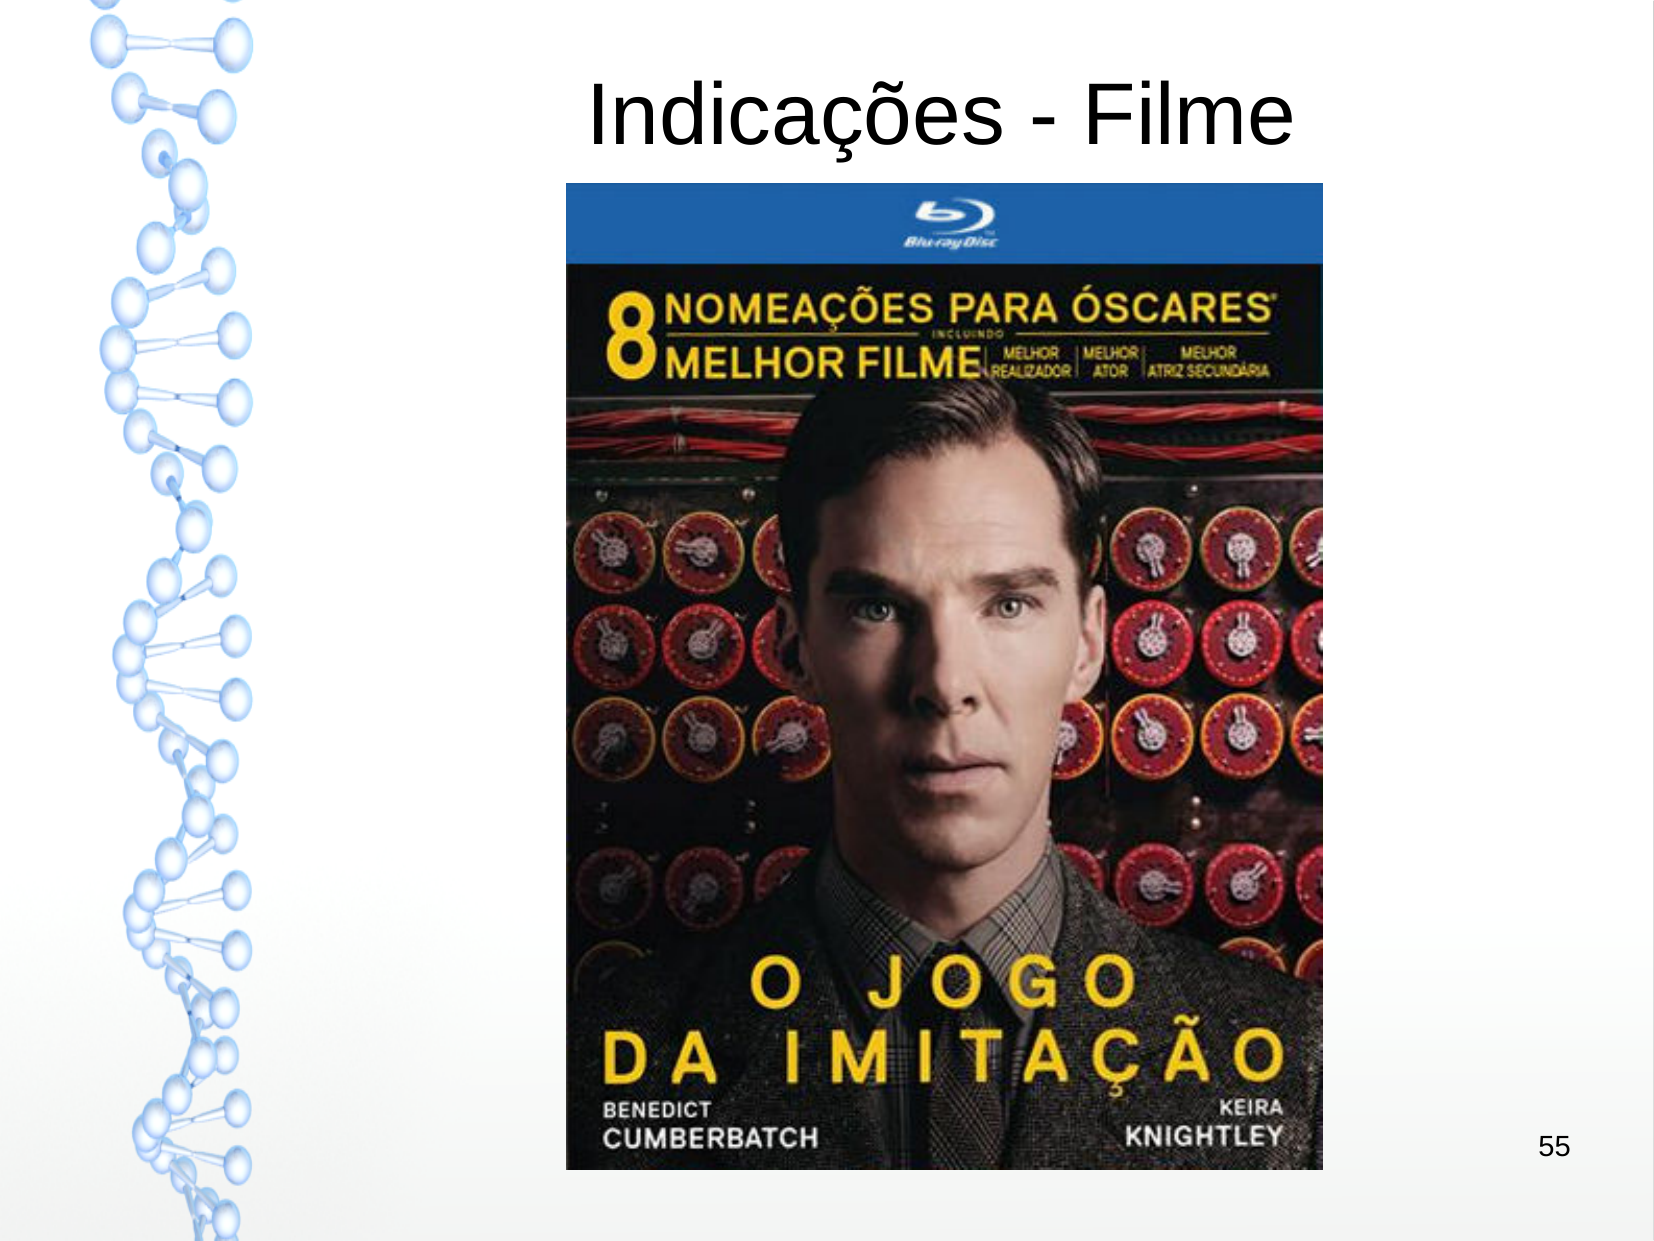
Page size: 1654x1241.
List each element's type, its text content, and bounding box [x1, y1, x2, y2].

title Indicações - Filme [277, 11, 1607, 217]
picture [0, 0, 1654, 1241]
